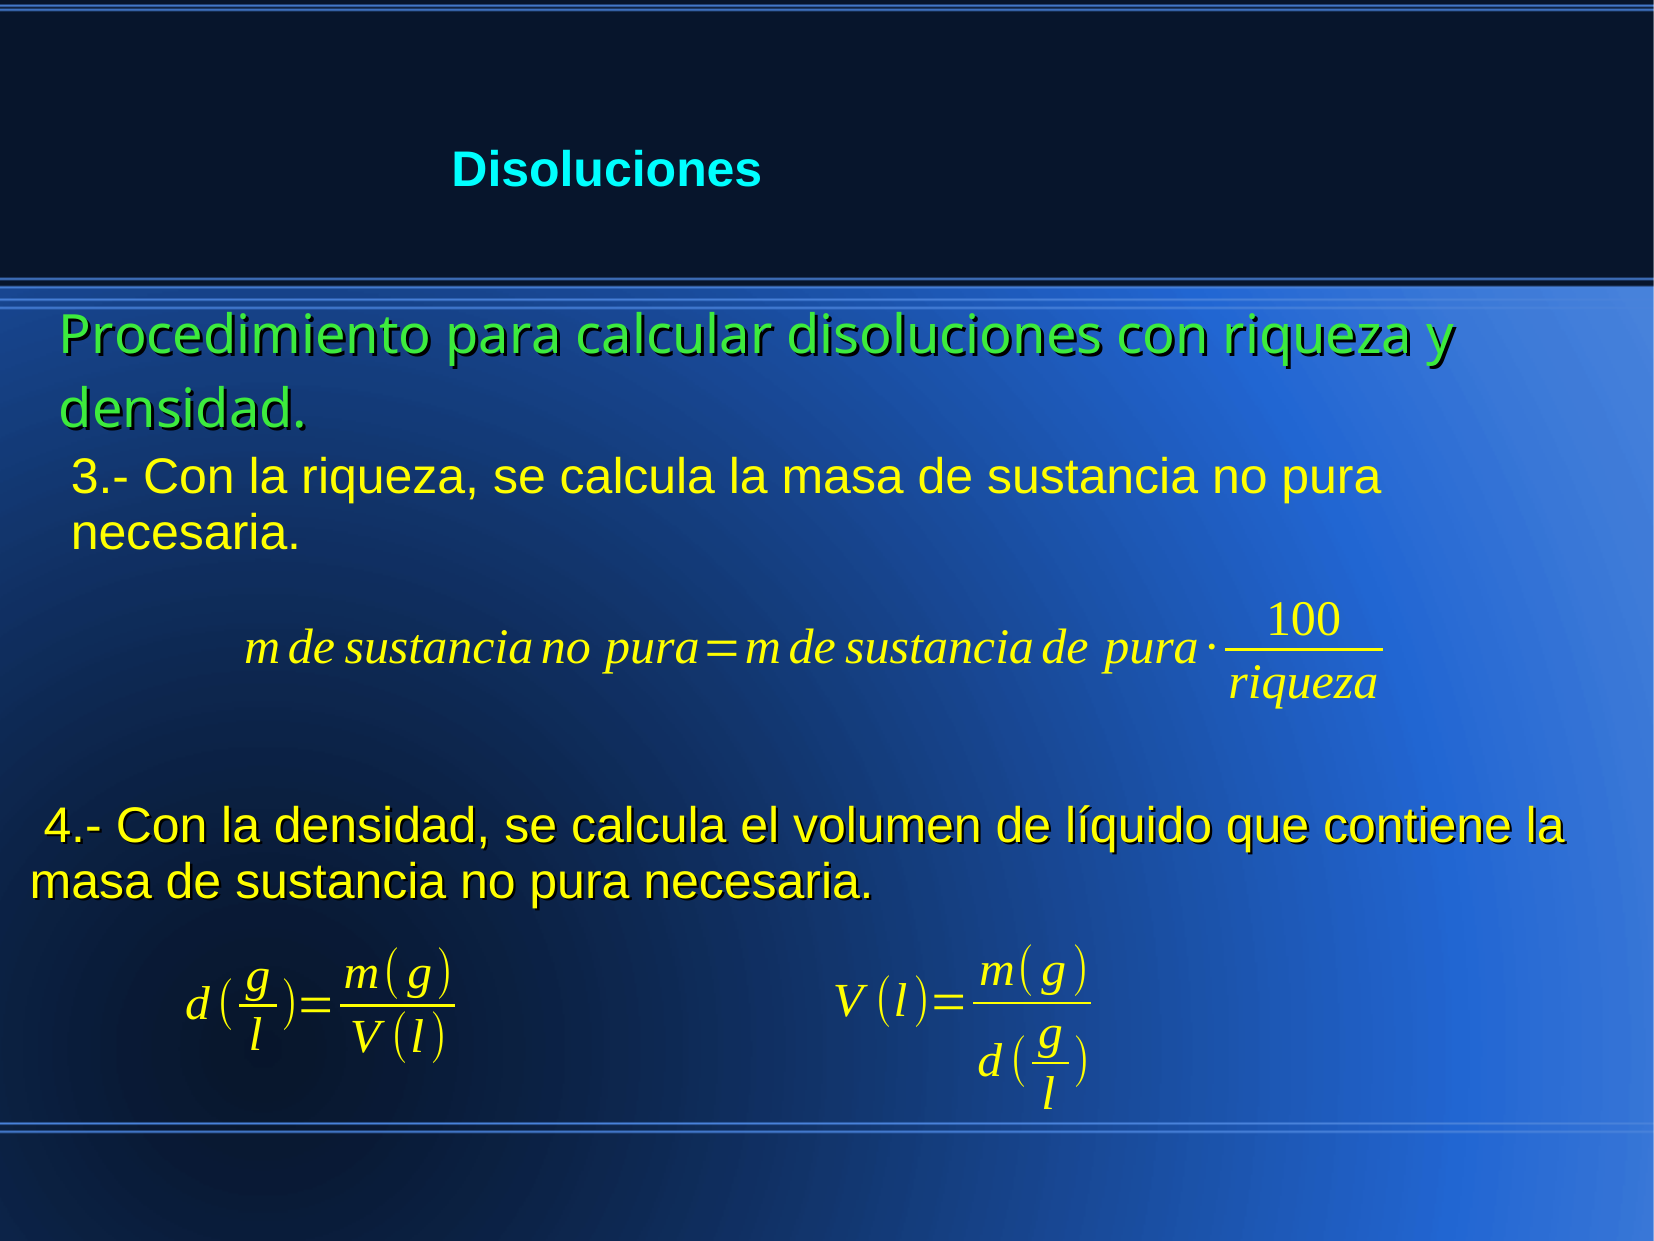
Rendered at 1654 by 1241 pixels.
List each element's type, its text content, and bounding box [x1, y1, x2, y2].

list 3.- Con la riqueza, se calcula la masa de sustancia no pura necesaria. [0, 448, 1625, 562]
chart [236, 590, 1391, 710]
title Disoluciones [32, 118, 1182, 220]
text_box Procedimiento para calcular disoluciones con riqueza y densidad. [59, 295, 1654, 423]
text_box 4.- Con la densidad, se calcula el volumen de líquido que contiene la masa de sustancia no pura necesaria. [29, 797, 1595, 919]
chart [826, 942, 1100, 1119]
chart [177, 944, 464, 1066]
picture [0, 0, 1654, 1241]
